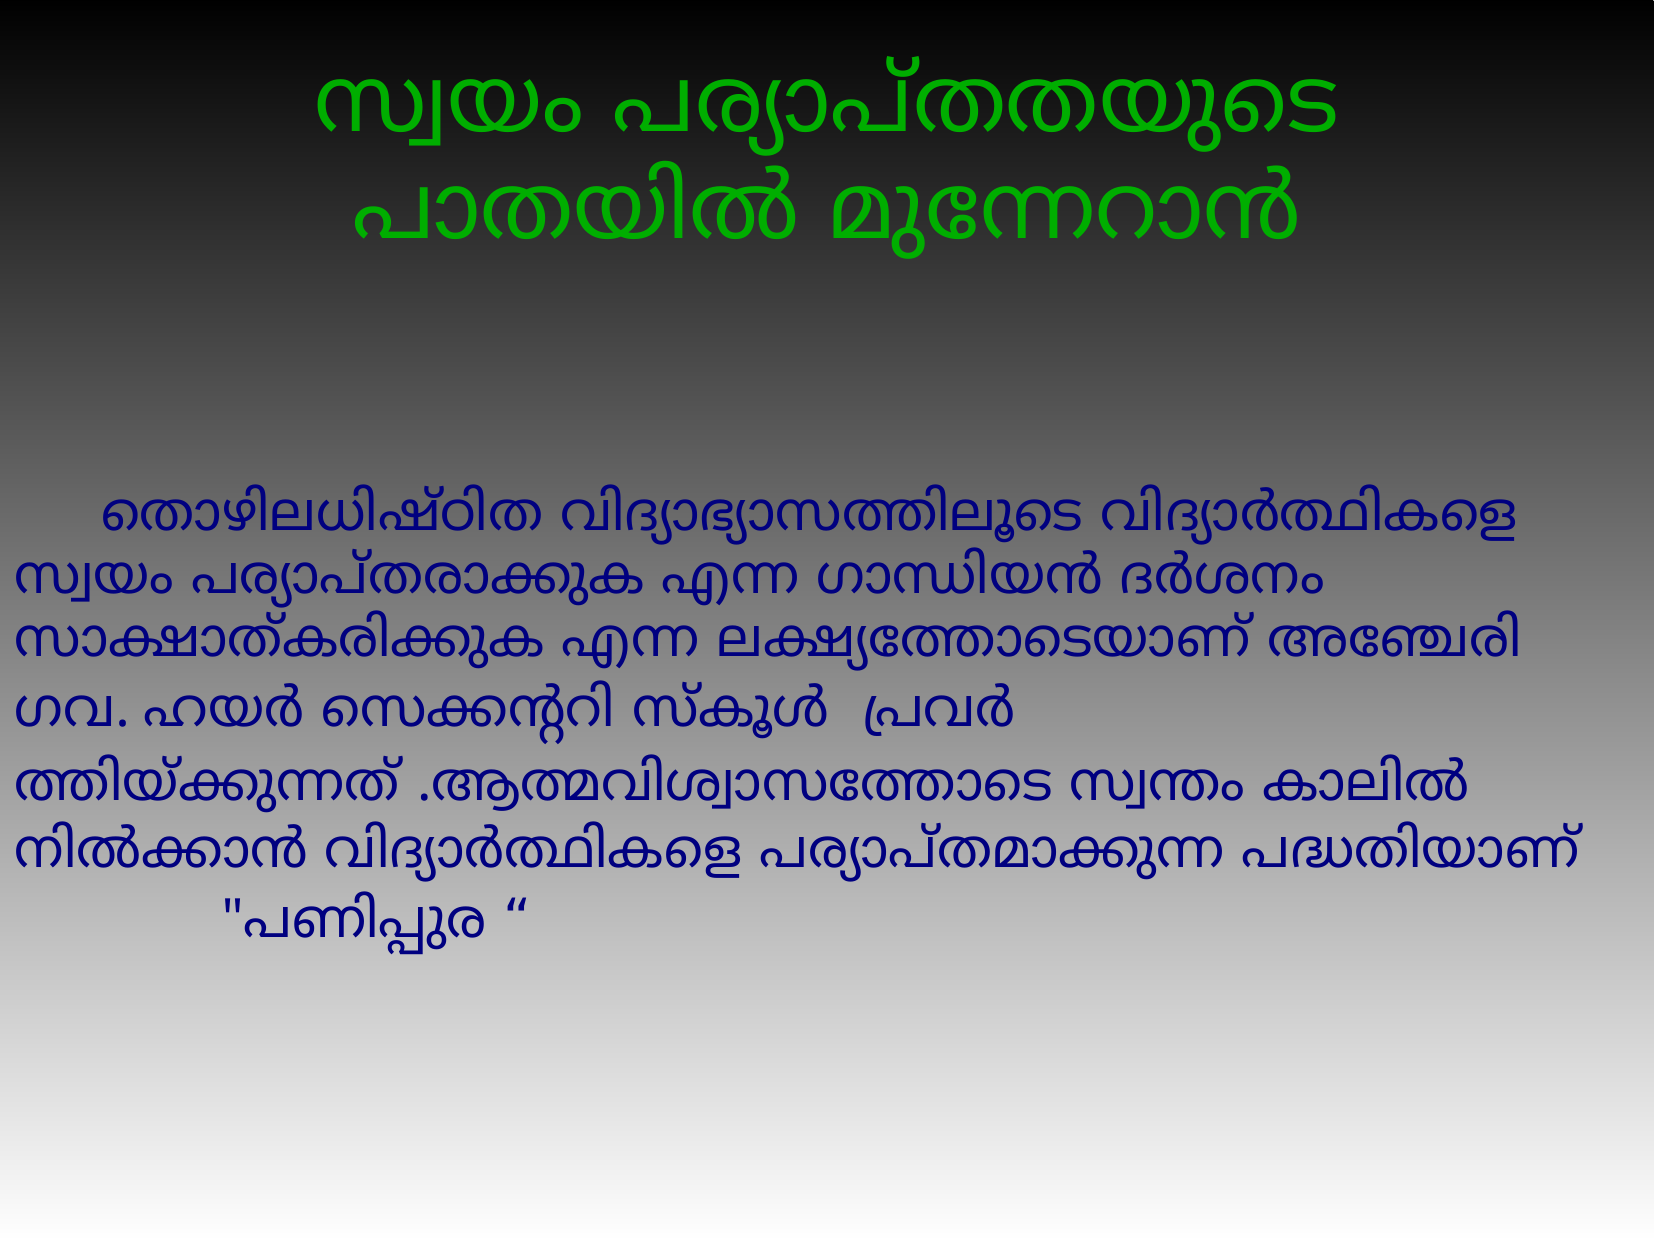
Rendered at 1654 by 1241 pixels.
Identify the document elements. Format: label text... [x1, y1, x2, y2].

title സ്വയം പര്യാപ്തതയുടെ പാതയില്‍ മുന്നേറാന്‍ [82, 45, 1571, 261]
text_box തൊഴിലധിഷ്ഠിത വിദ്യാഭ്യാസത്തിലൂടെ വിദ്യാര്‍ത്ഥികളെ സ്വയം പര്യാപ്തരാക്കുക എന്ന ഗാന്ധിയന്‍ ദര്‍ശനം സാക്ഷാത്‍കരിക്കുക എന്ന ലക്ഷ്യത്തോടെയാണ് അഞ്ചേരി ഗവ. ഹയര്‍ സെക്കന്ററി സ്കൂള്‍ പ്രവര്‍ത്തിയ്ക്കുന്നത് .ആത്മവിശ്വാസത്തോടെ സ്വന്തം കാലില്‍ നില്‍ക്കാന്‍ വിദ്യാര്‍ത്ഥികളെ പര്യാപ്തമാക്കുന്ന പദ്ധതിയാണ് "പണിപ്പുര “ [0, 472, 1625, 1152]
